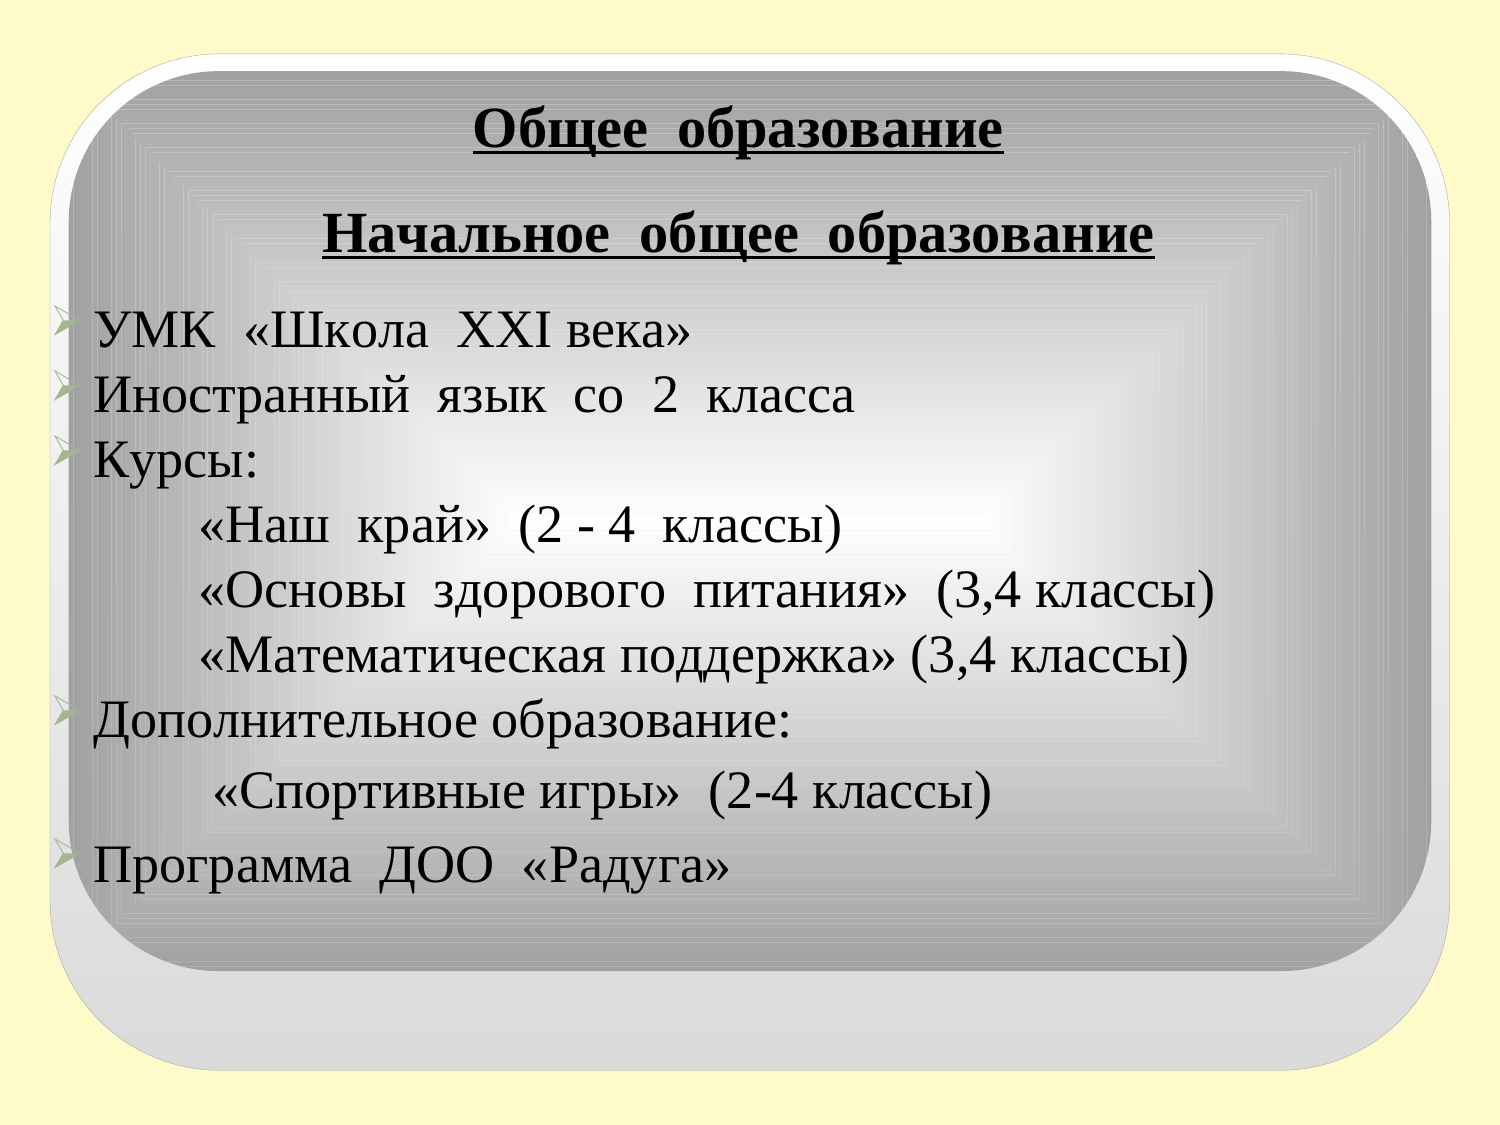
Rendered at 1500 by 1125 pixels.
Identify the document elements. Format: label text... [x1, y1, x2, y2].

text_box Общее образование Начальное общее образование УМК «Школа XXI века» Иностранный язык со 2 класса Курсы: «Наш край» (2 - 4 классы) «Основы здорового питания» (3,4 классы) «Математическая поддержка» (3,4 классы) Дополнительное образование: «Спортивные игры» (2-4 классы) Программа ДОО «Радуга» [35, 81, 1442, 1079]
